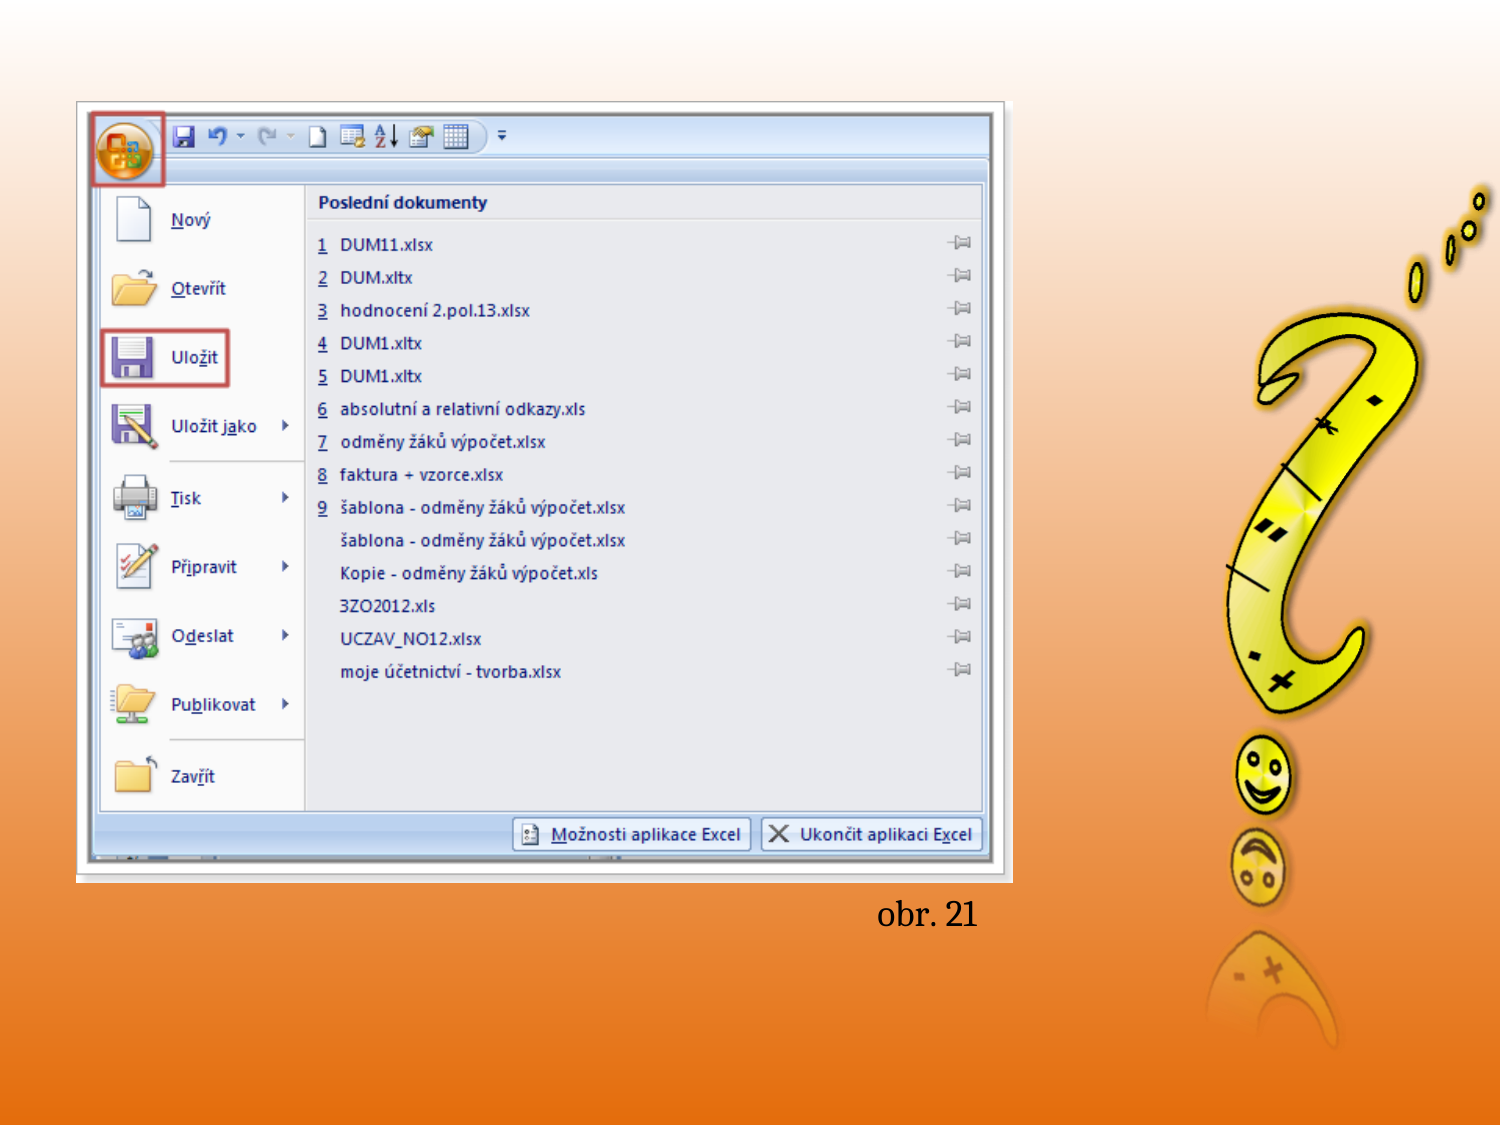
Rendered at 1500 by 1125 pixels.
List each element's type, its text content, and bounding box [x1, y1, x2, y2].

picture [1171, 160, 1500, 1125]
text_box obr. 21 [862, 881, 992, 942]
picture [76, 101, 1013, 884]
